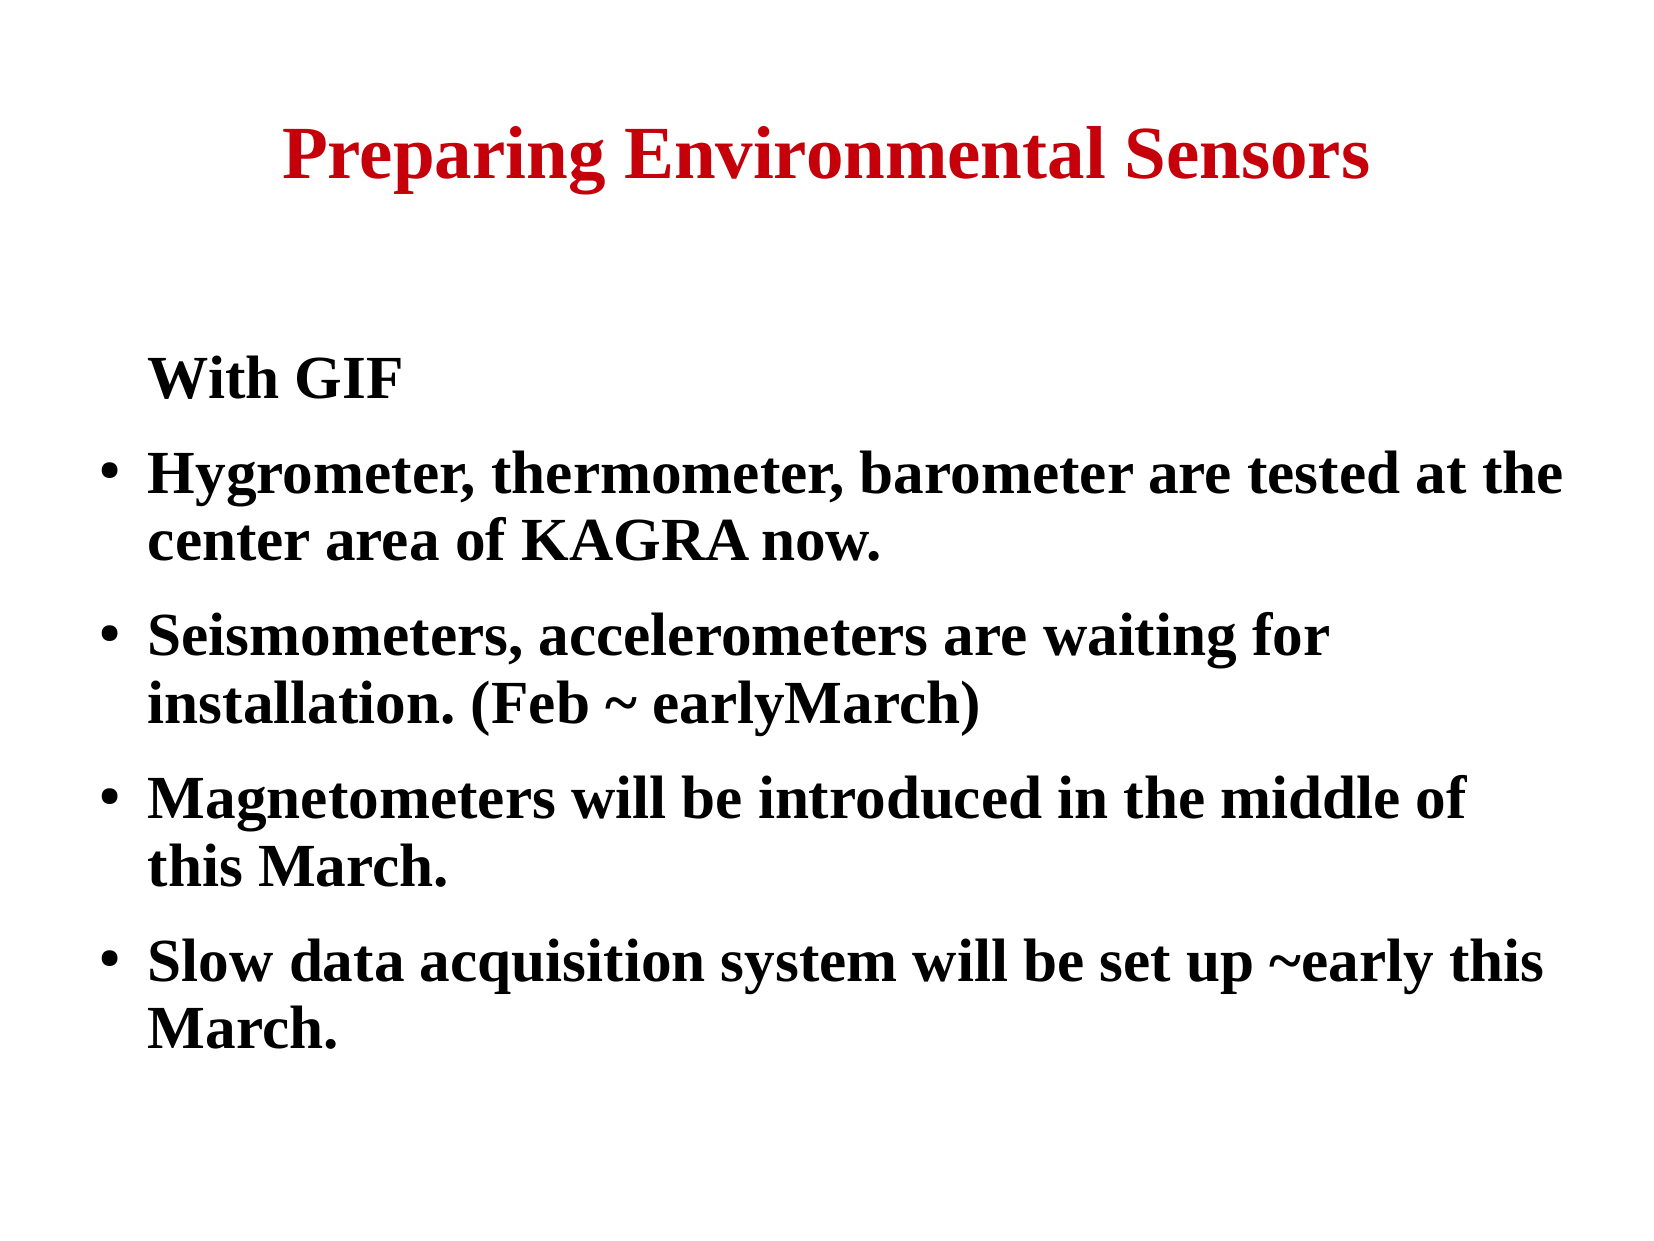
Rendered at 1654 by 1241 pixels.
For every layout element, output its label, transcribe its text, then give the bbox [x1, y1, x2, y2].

title Preparing Environmental Sensors [82, 49, 1571, 257]
list With GIF Hygrometer, thermometer, barometer are tested at the center area of KAGRA now. Seismometers, accelerometers are waiting for installation. (Feb ~ earlyMarch) Magnetometers will be introduced in the middle of this March. Slow data acquisition system will be set up ~early this March. [82, 343, 1571, 1063]
